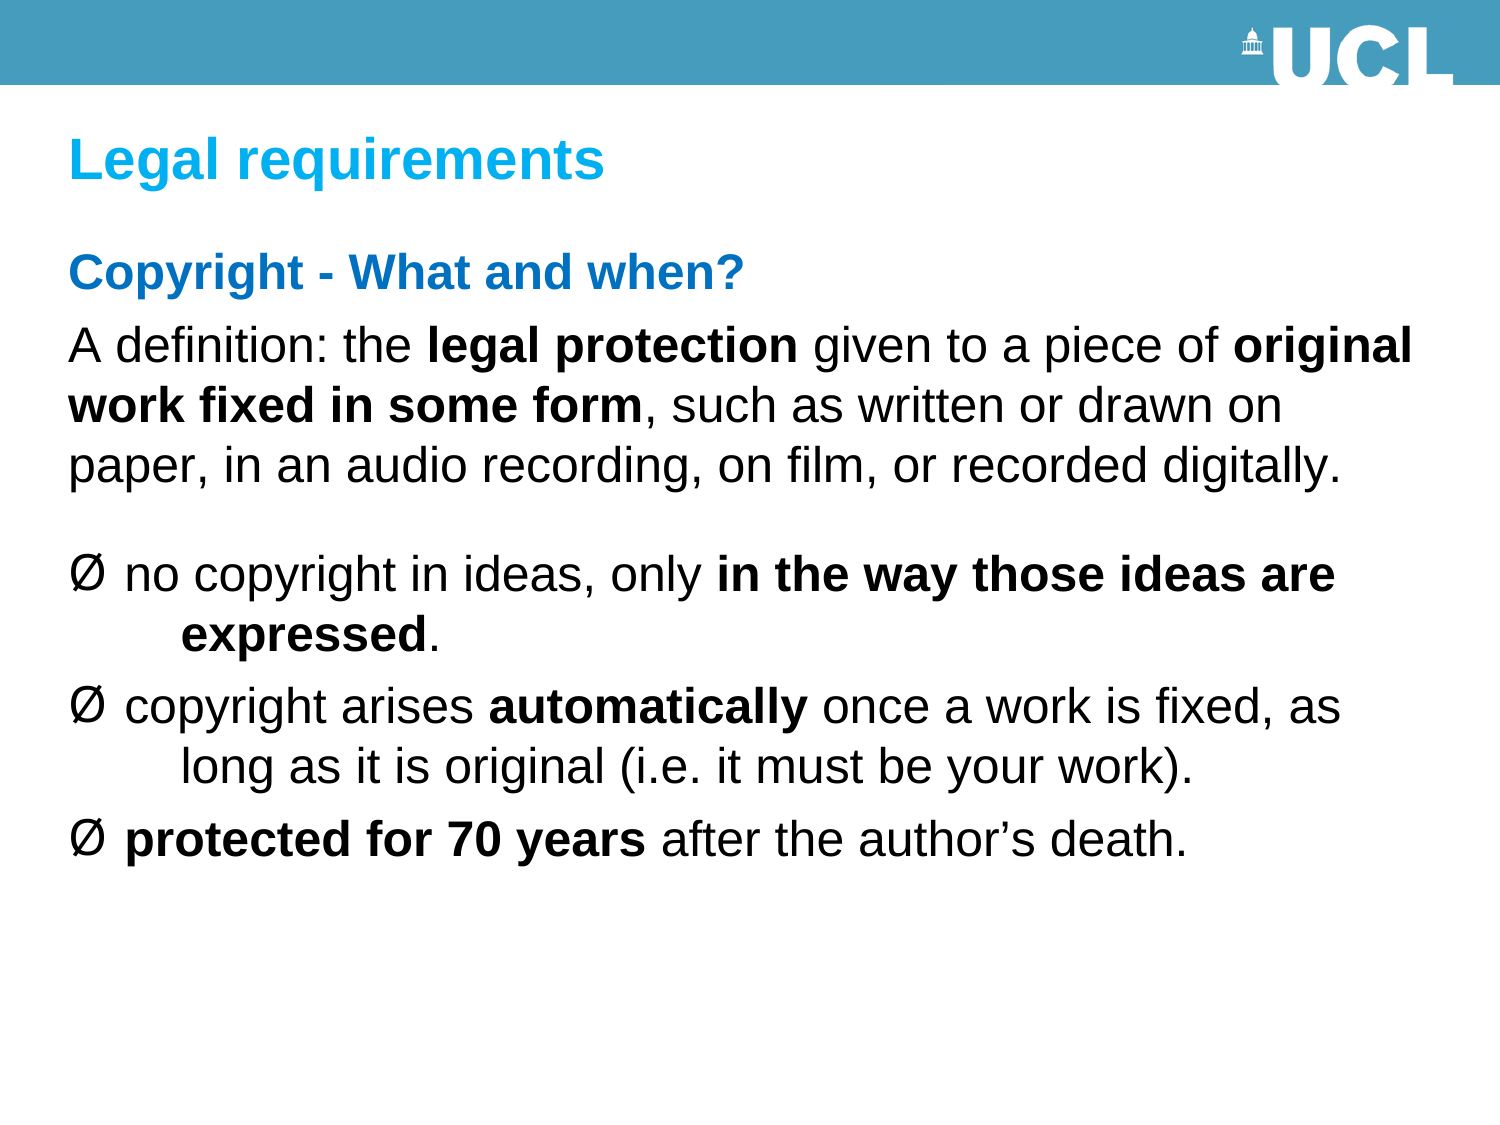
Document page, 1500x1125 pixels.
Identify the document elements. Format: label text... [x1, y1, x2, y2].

text_box Legal requirements Copyright - What and when? A definition: the legal protection given to a piece of original work fixed in some form, such as written or drawn on paper, in an audio recording, on film, or recorded digitally. no copyright in ideas, only in the way those ideas are expressed. copyright arises automatically once a work is fixed, as long as it is original (i.e. it must be your work). protected for 70 years after the author’s death. [53, 113, 1446, 1095]
